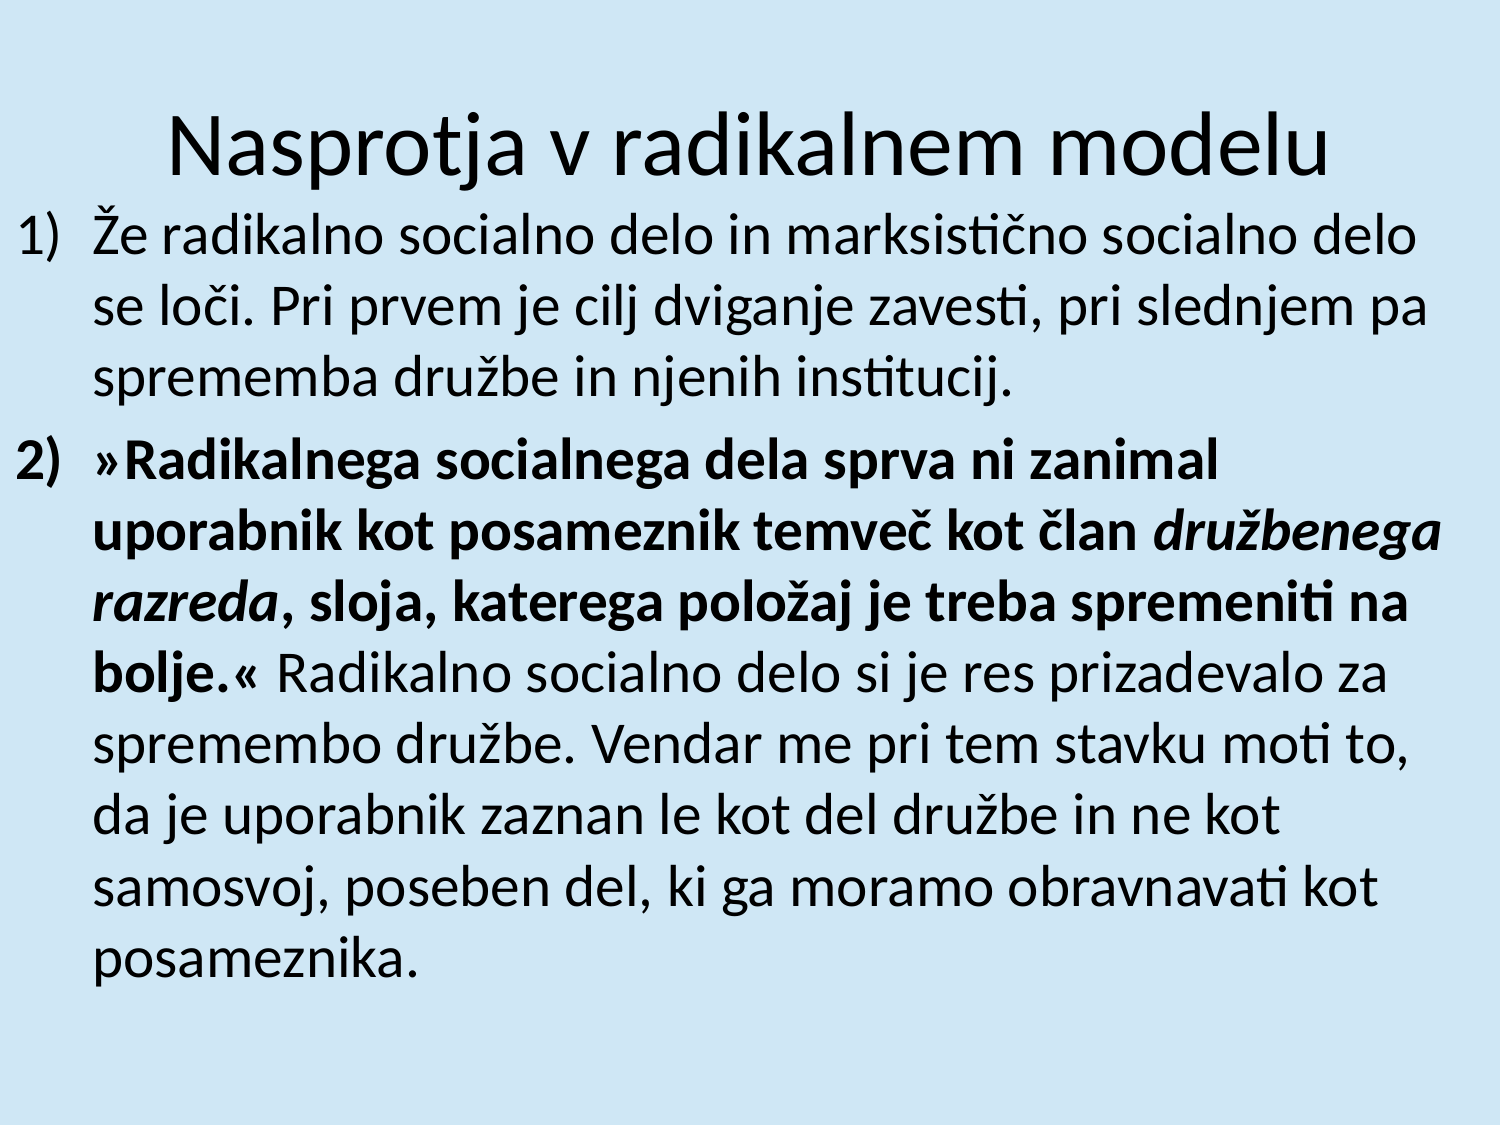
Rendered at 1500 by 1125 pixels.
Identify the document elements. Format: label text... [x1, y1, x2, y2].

list Že radikalno socialno delo in marksistično socialno delo se loči. Pri prvem je cilj dviganje zavesti, pri slednjem pa sprememba družbe in njenih institucij. »Radikalnega socialnega dela sprva ni zanimal uporabnik kot posameznik temveč kot član družbenega razreda, sloja, katerega položaj je treba spremeniti na bolje.« Radikalno socialno delo si je res prizadevalo za spremembo družbe. Vendar me pri tem stavku moti to, da je uporabnik zaznan le kot del družbe in ne kot samosvoj, poseben del, ki ga moramo obravnavati kot posameznika. [0, 187, 1500, 1005]
title Nasprotja v radikalnem modelu [75, 45, 1425, 187]
